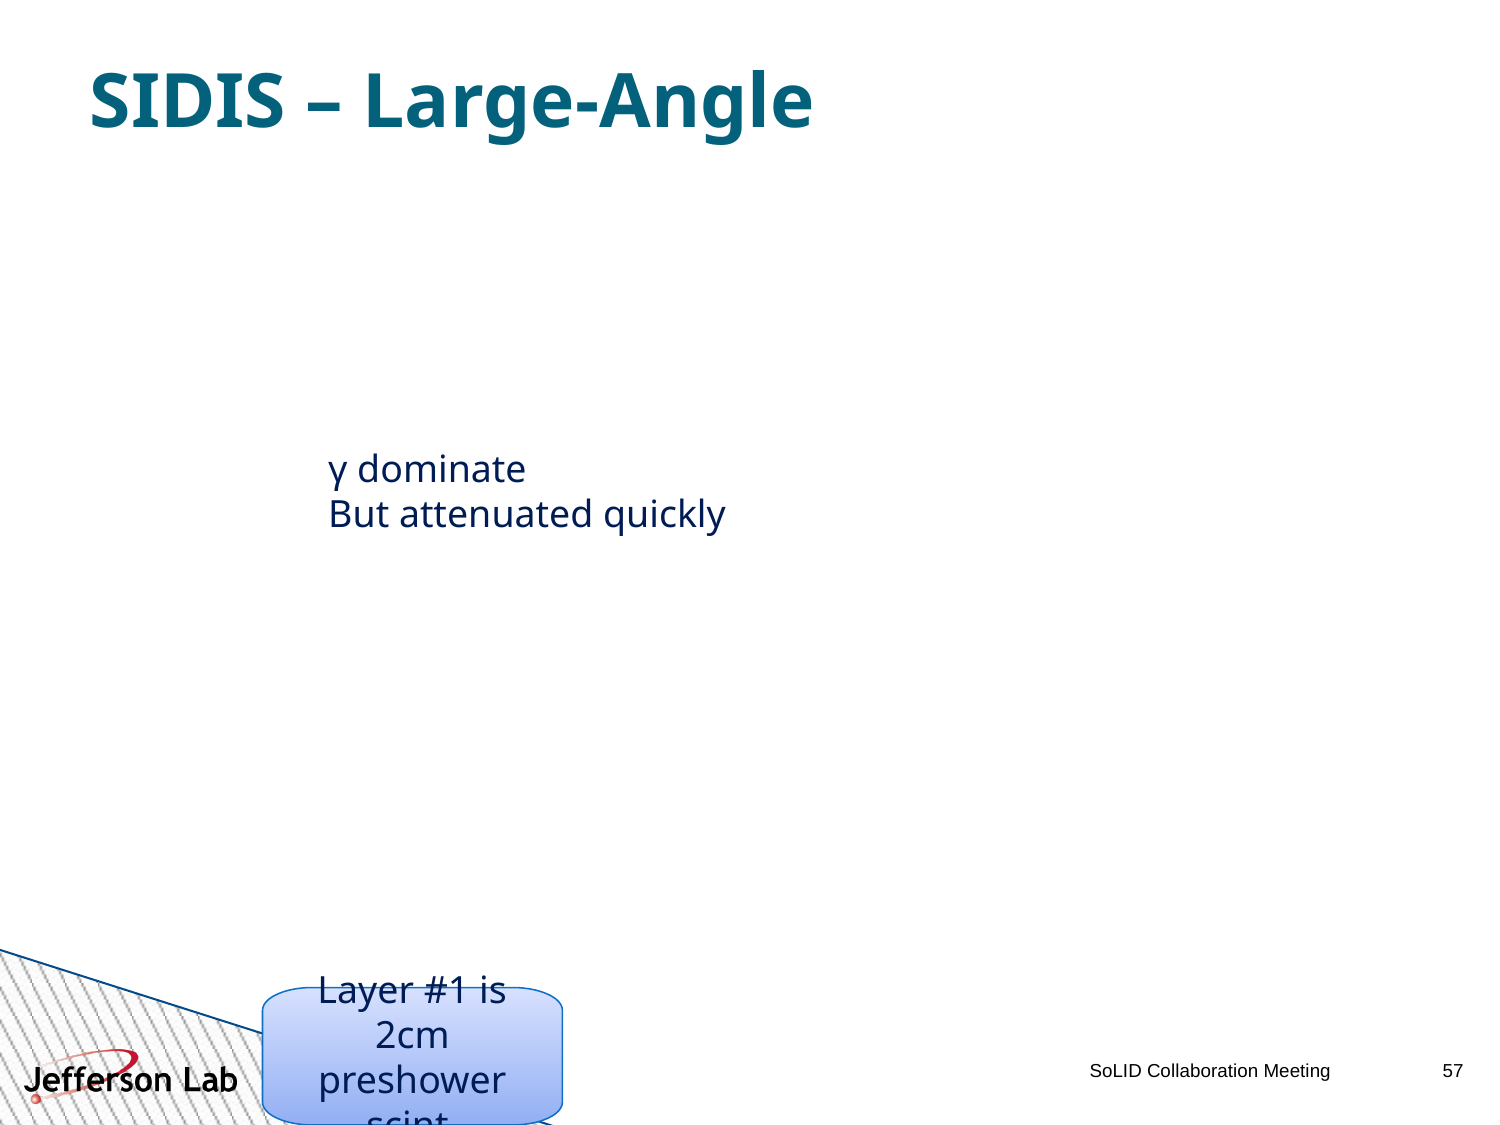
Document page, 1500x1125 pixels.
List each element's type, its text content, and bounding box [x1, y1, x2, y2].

text_box SIDIS – Large-Angle [75, 45, 1425, 248]
text_box γ dominate But attenuated quickly [313, 437, 772, 543]
text_box Layer #1 is 2cm preshower scint. [262, 987, 563, 1125]
text_box SoLID Collaboration Meeting [1074, 1051, 1419, 1112]
picture [0, 952, 298, 1125]
text_box <number> [1418, 1051, 1479, 1111]
